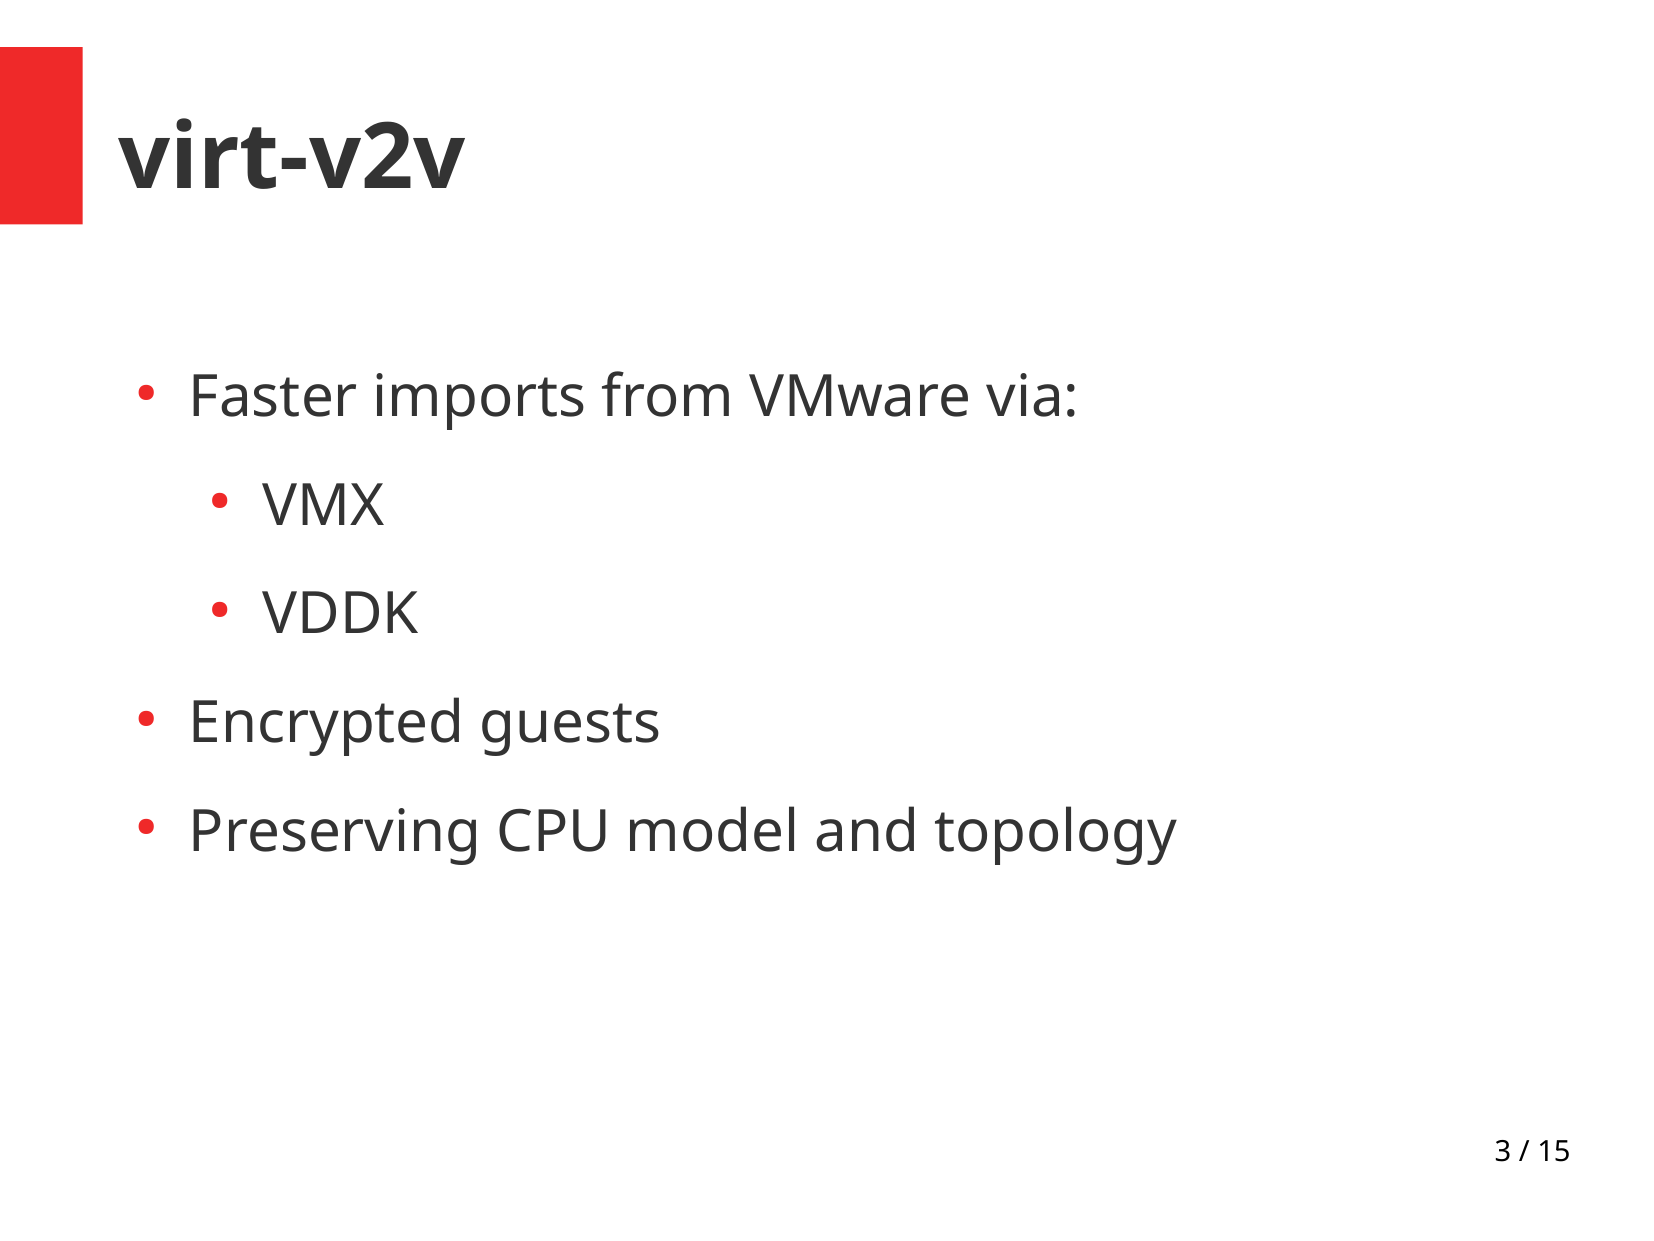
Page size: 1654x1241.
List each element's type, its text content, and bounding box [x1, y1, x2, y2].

title virt-v2v [118, 49, 1571, 257]
list Faster imports from VMware via: VMX VDDK Encrypted guests Preserving CPU model and topology [118, 354, 1536, 1074]
